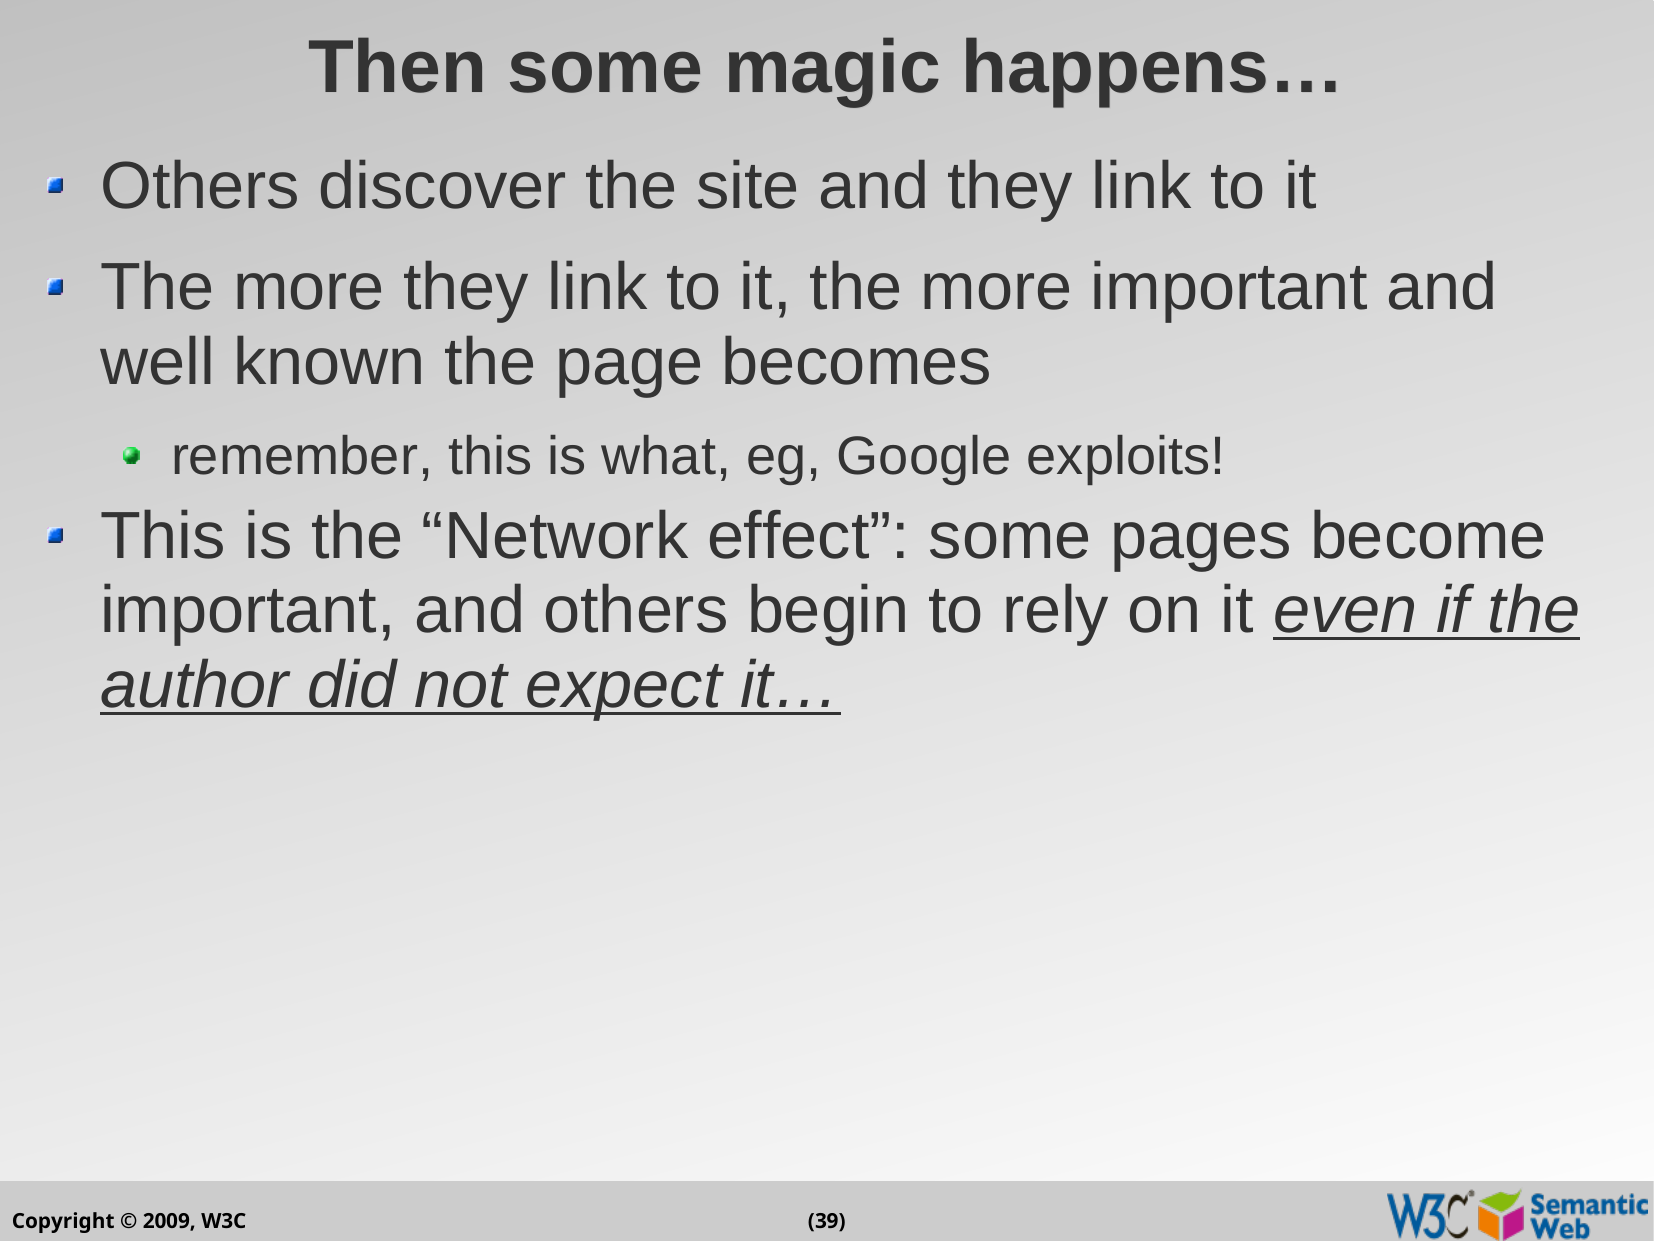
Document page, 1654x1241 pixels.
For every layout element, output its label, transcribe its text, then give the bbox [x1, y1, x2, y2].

picture [1387, 1187, 1648, 1241]
title Then some magic happens… [0, 5, 1654, 125]
list Others discover the site and they link to it The more they link to it, the more important and well known the page becomes remember, this is what, eg, Google exploits! This is the “Network effect”: some pages become important, and others begin to rely on it even if the author did not expect it… [29, 147, 1624, 1134]
